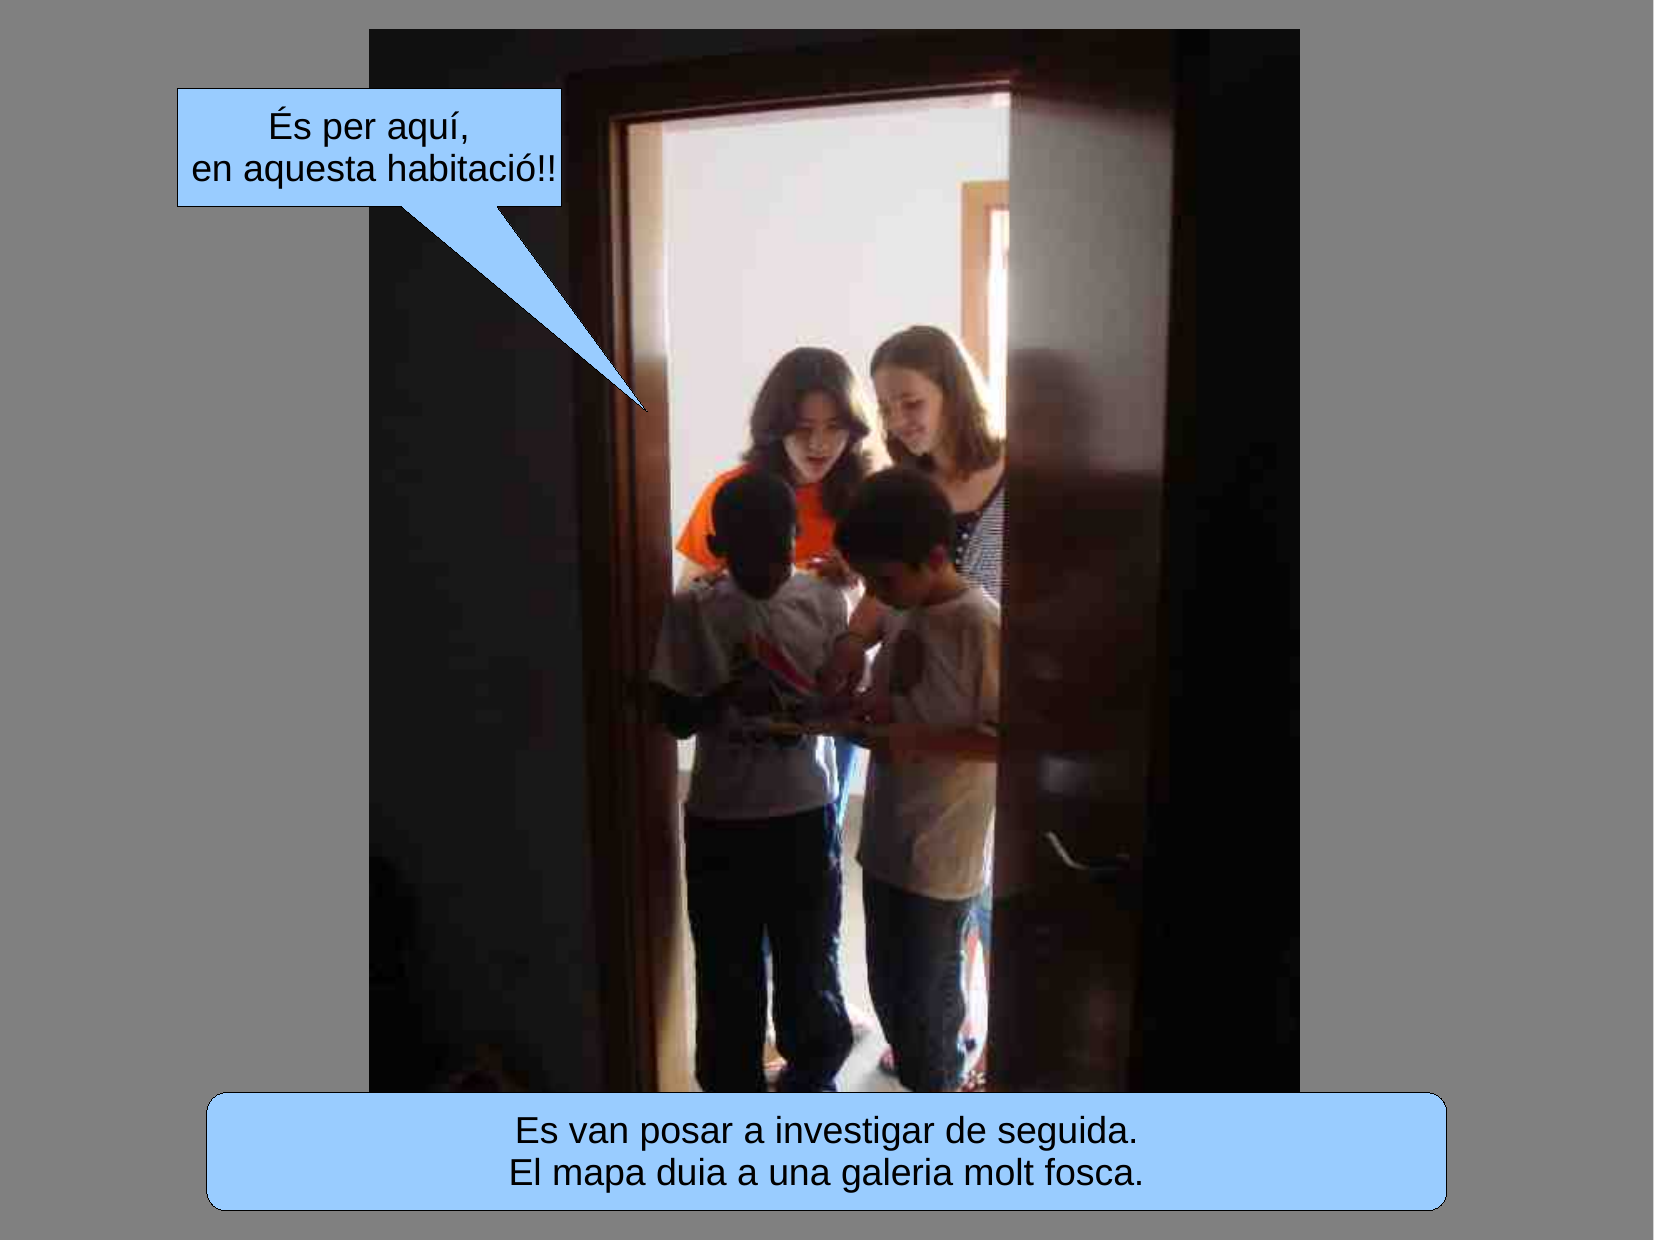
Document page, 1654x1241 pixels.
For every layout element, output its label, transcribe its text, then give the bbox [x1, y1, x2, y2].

text_box Es van posar a investigar de seguida. El mapa duia a una galeria molt fosca. [206, 1092, 1447, 1211]
text_box És per aquí, en aquesta habitació!! [177, 88, 648, 412]
picture [369, 29, 1300, 1092]
